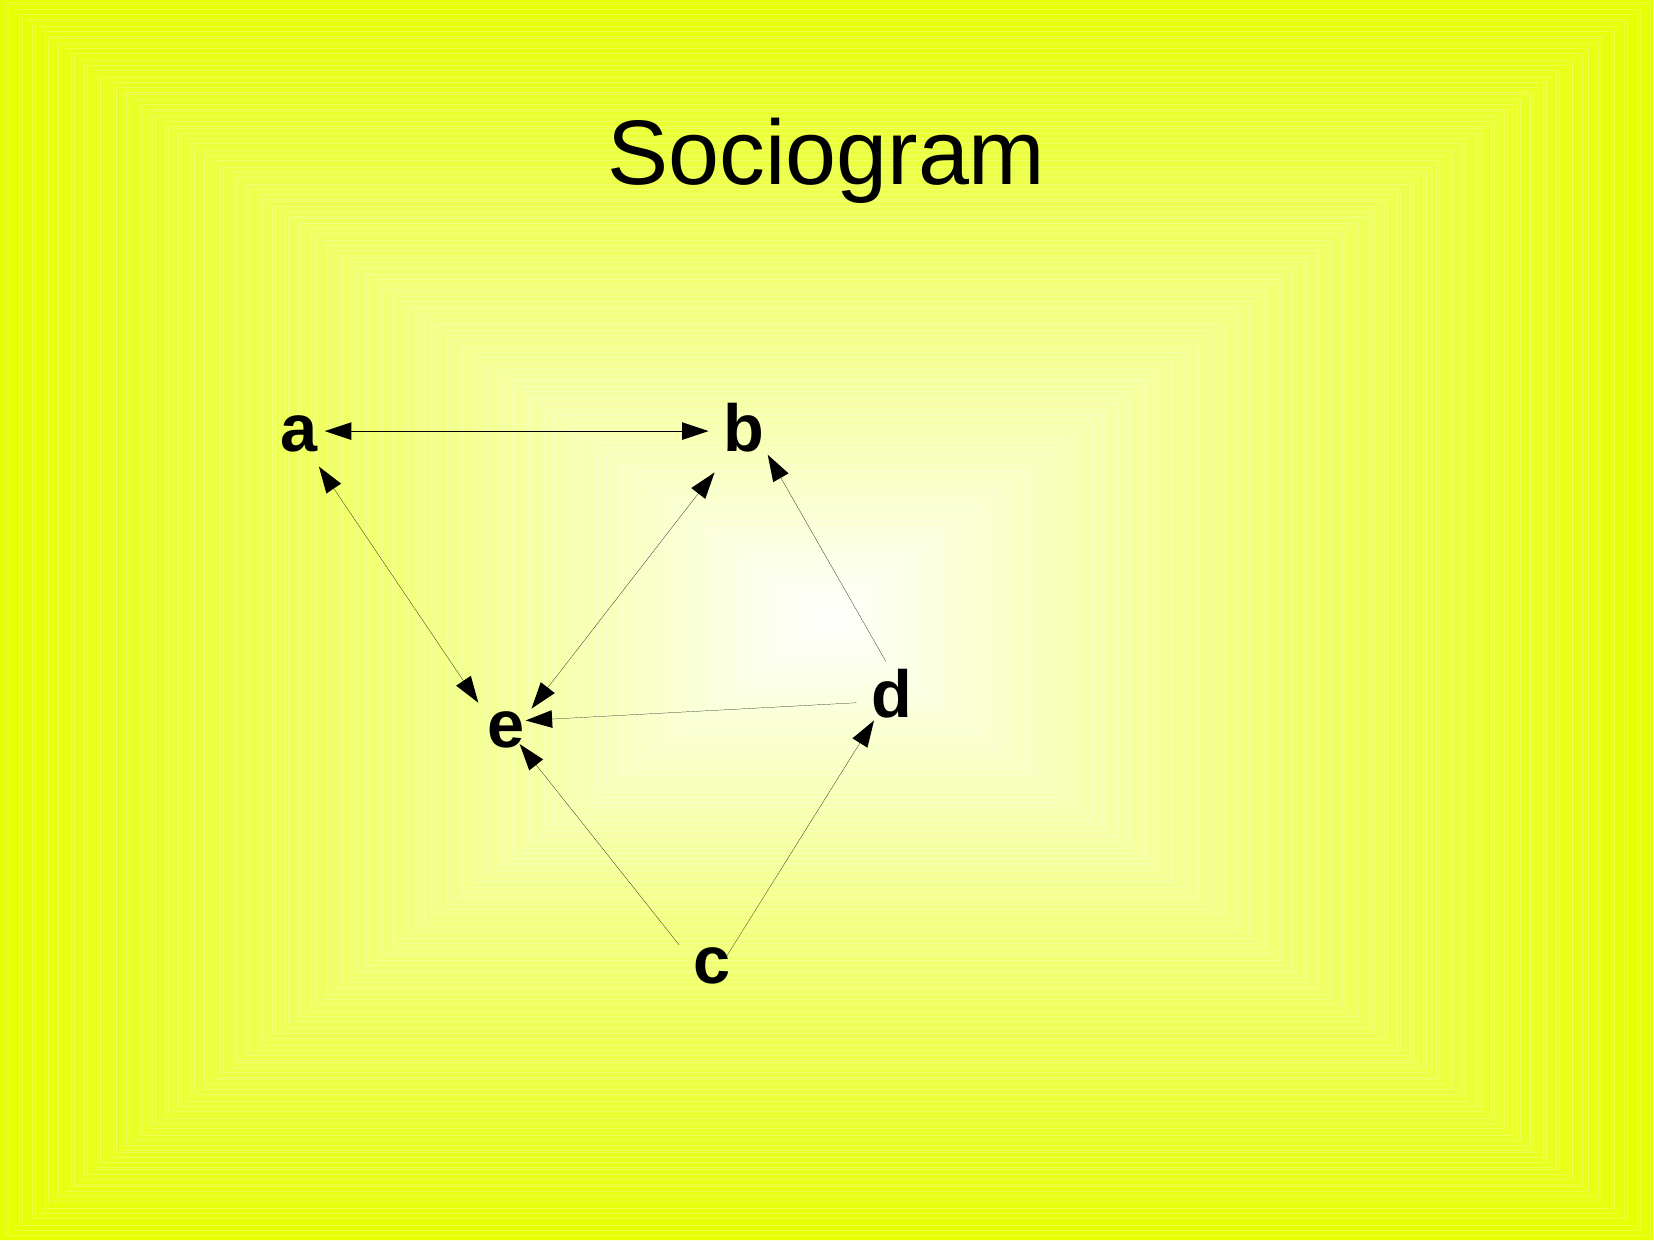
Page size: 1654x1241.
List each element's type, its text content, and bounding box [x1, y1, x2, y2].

title Sociogram [82, 49, 1571, 257]
text_box a b [265, 383, 945, 474]
text_box d [856, 649, 975, 740]
text_box e [472, 679, 562, 769]
text_box c [679, 915, 739, 1005]
